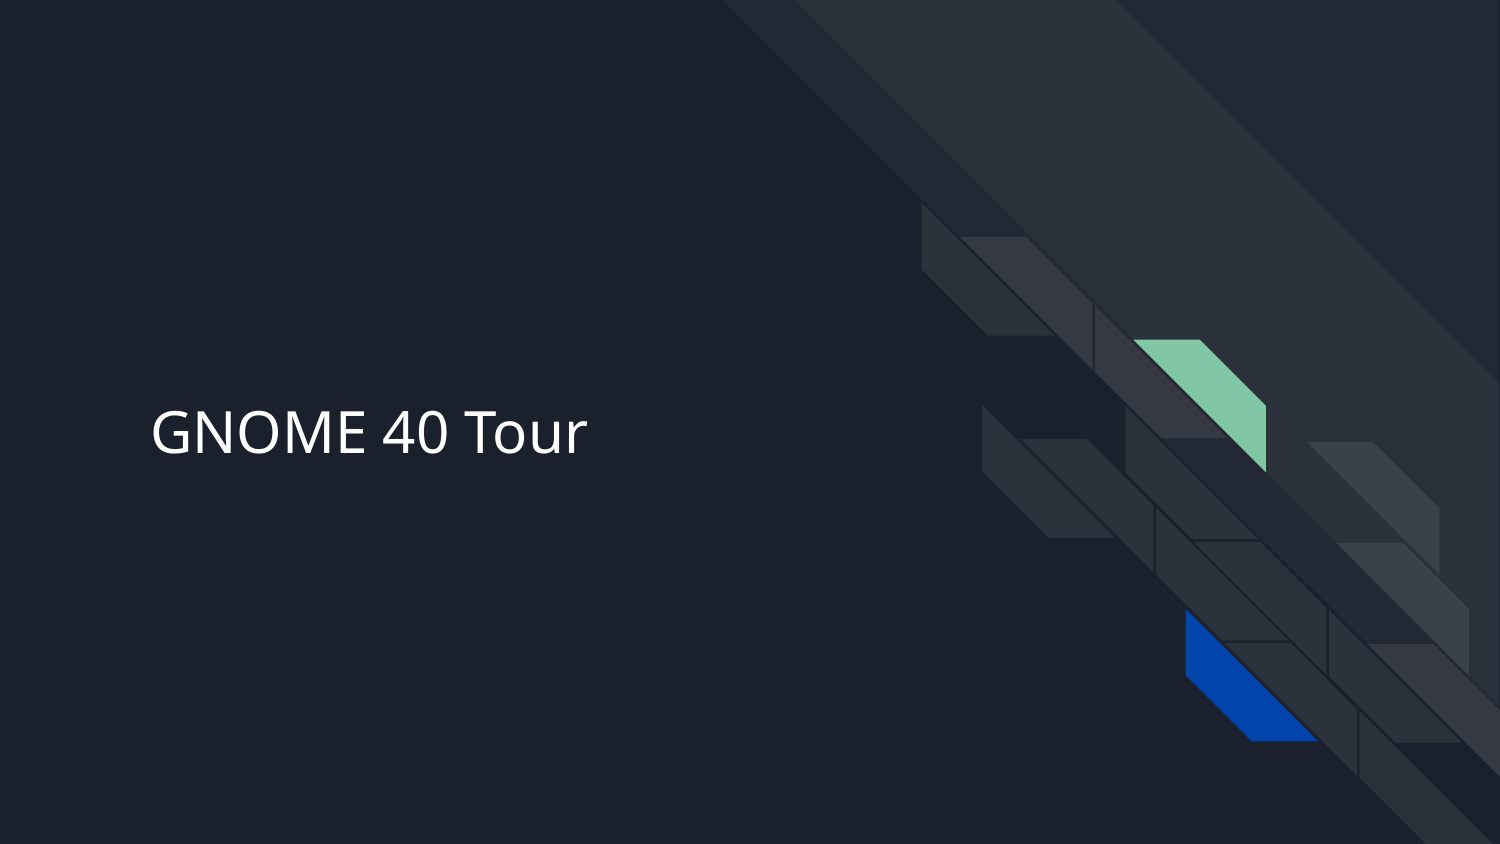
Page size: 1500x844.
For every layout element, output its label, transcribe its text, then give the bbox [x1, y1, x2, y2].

title GNOME 40 Tour [135, 142, 888, 720]
